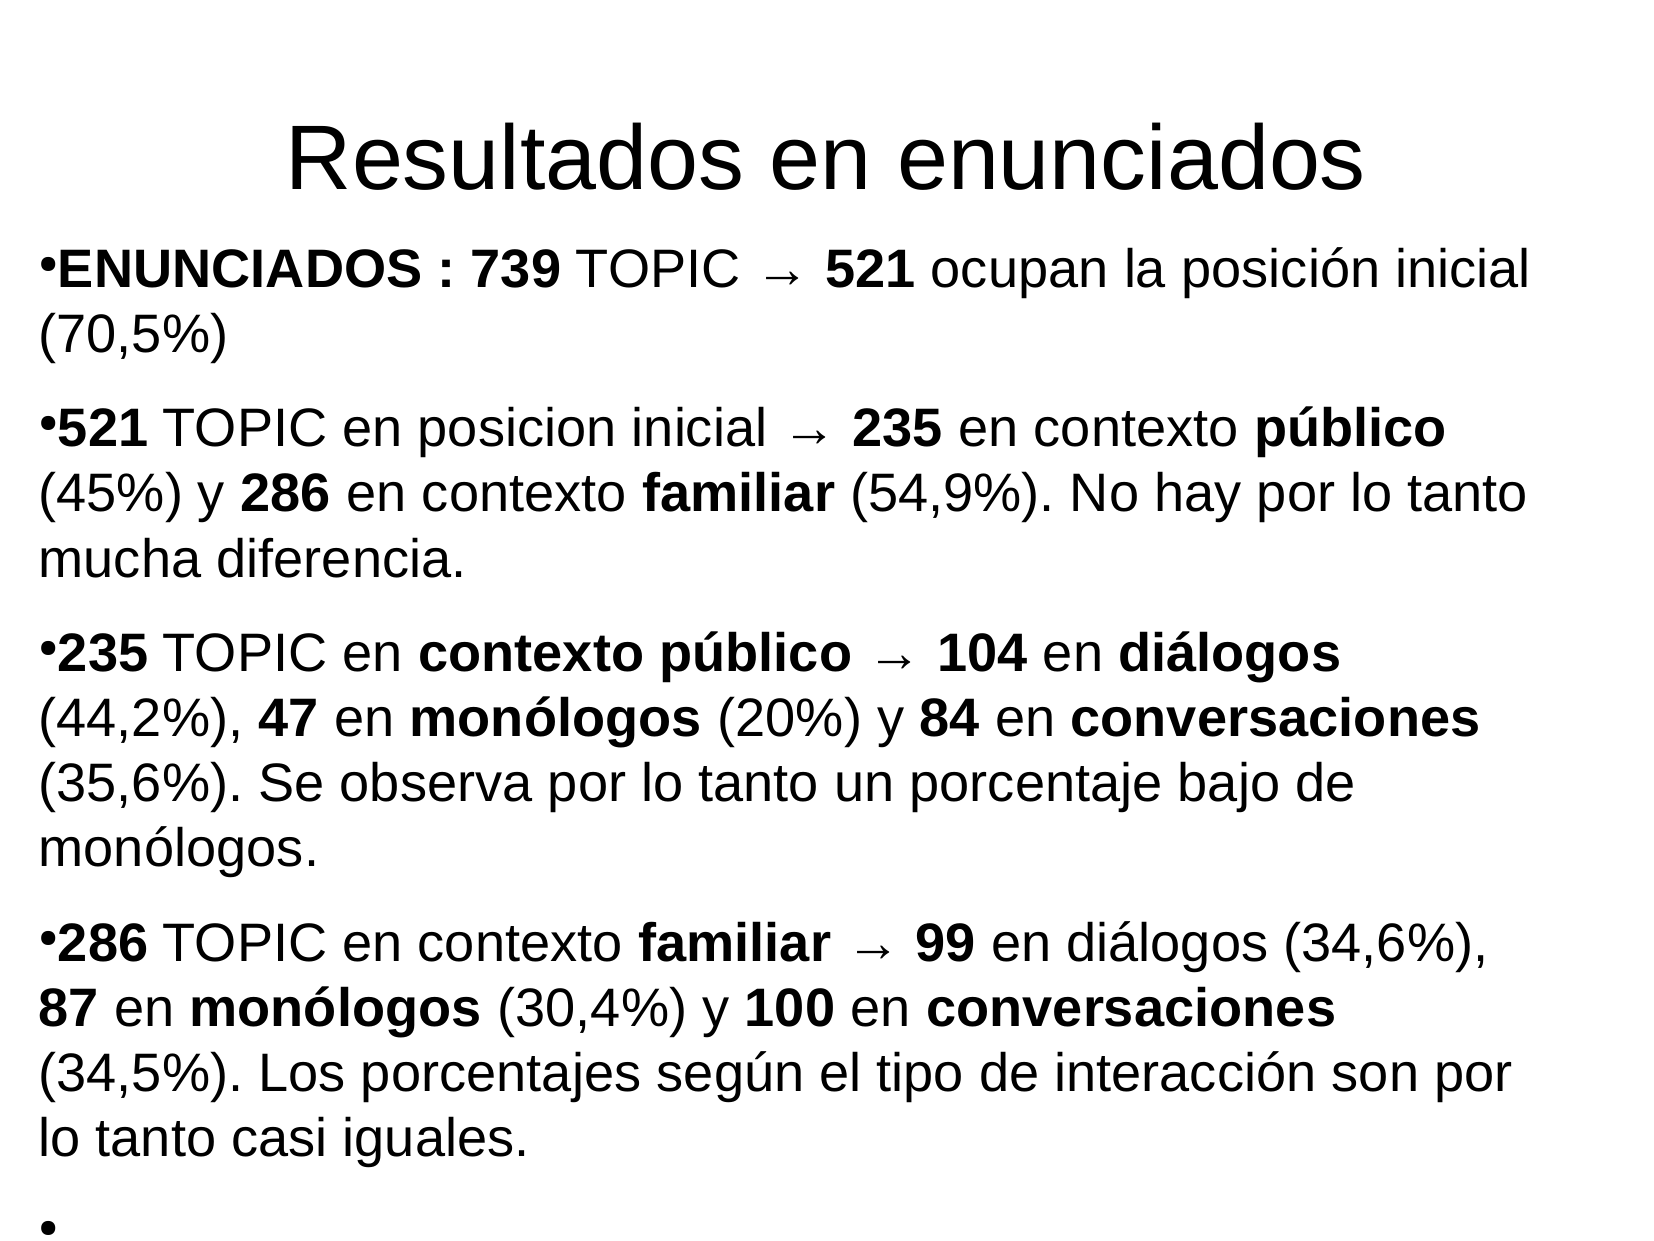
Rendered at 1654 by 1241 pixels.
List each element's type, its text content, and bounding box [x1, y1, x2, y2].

title Resultados en enunciados [82, 49, 1571, 257]
list ENUNCIADOS : 739 TOPIC → 521 ocupan la posición inicial (70,5%) 521 TOPIC en posicion inicial → 235 en contexto público (45%) y 286 en contexto familiar (54,9%). No hay por lo tanto mucha diferencia. 235 TOPIC en contexto público → 104 en diálogos (44,2%), 47 en monólogos (20%) y 84 en conversaciones (35,6%). Se observa por lo tanto un porcentaje bajo de monólogos. 286 TOPIC en contexto familiar → 99 en diálogos (34,6%), 87 en monólogos (30,4%) y 100 en conversaciones (34,5%). Los porcentajes según el tipo de interacción son por lo tanto casi iguales. [38, 232, 1539, 1241]
